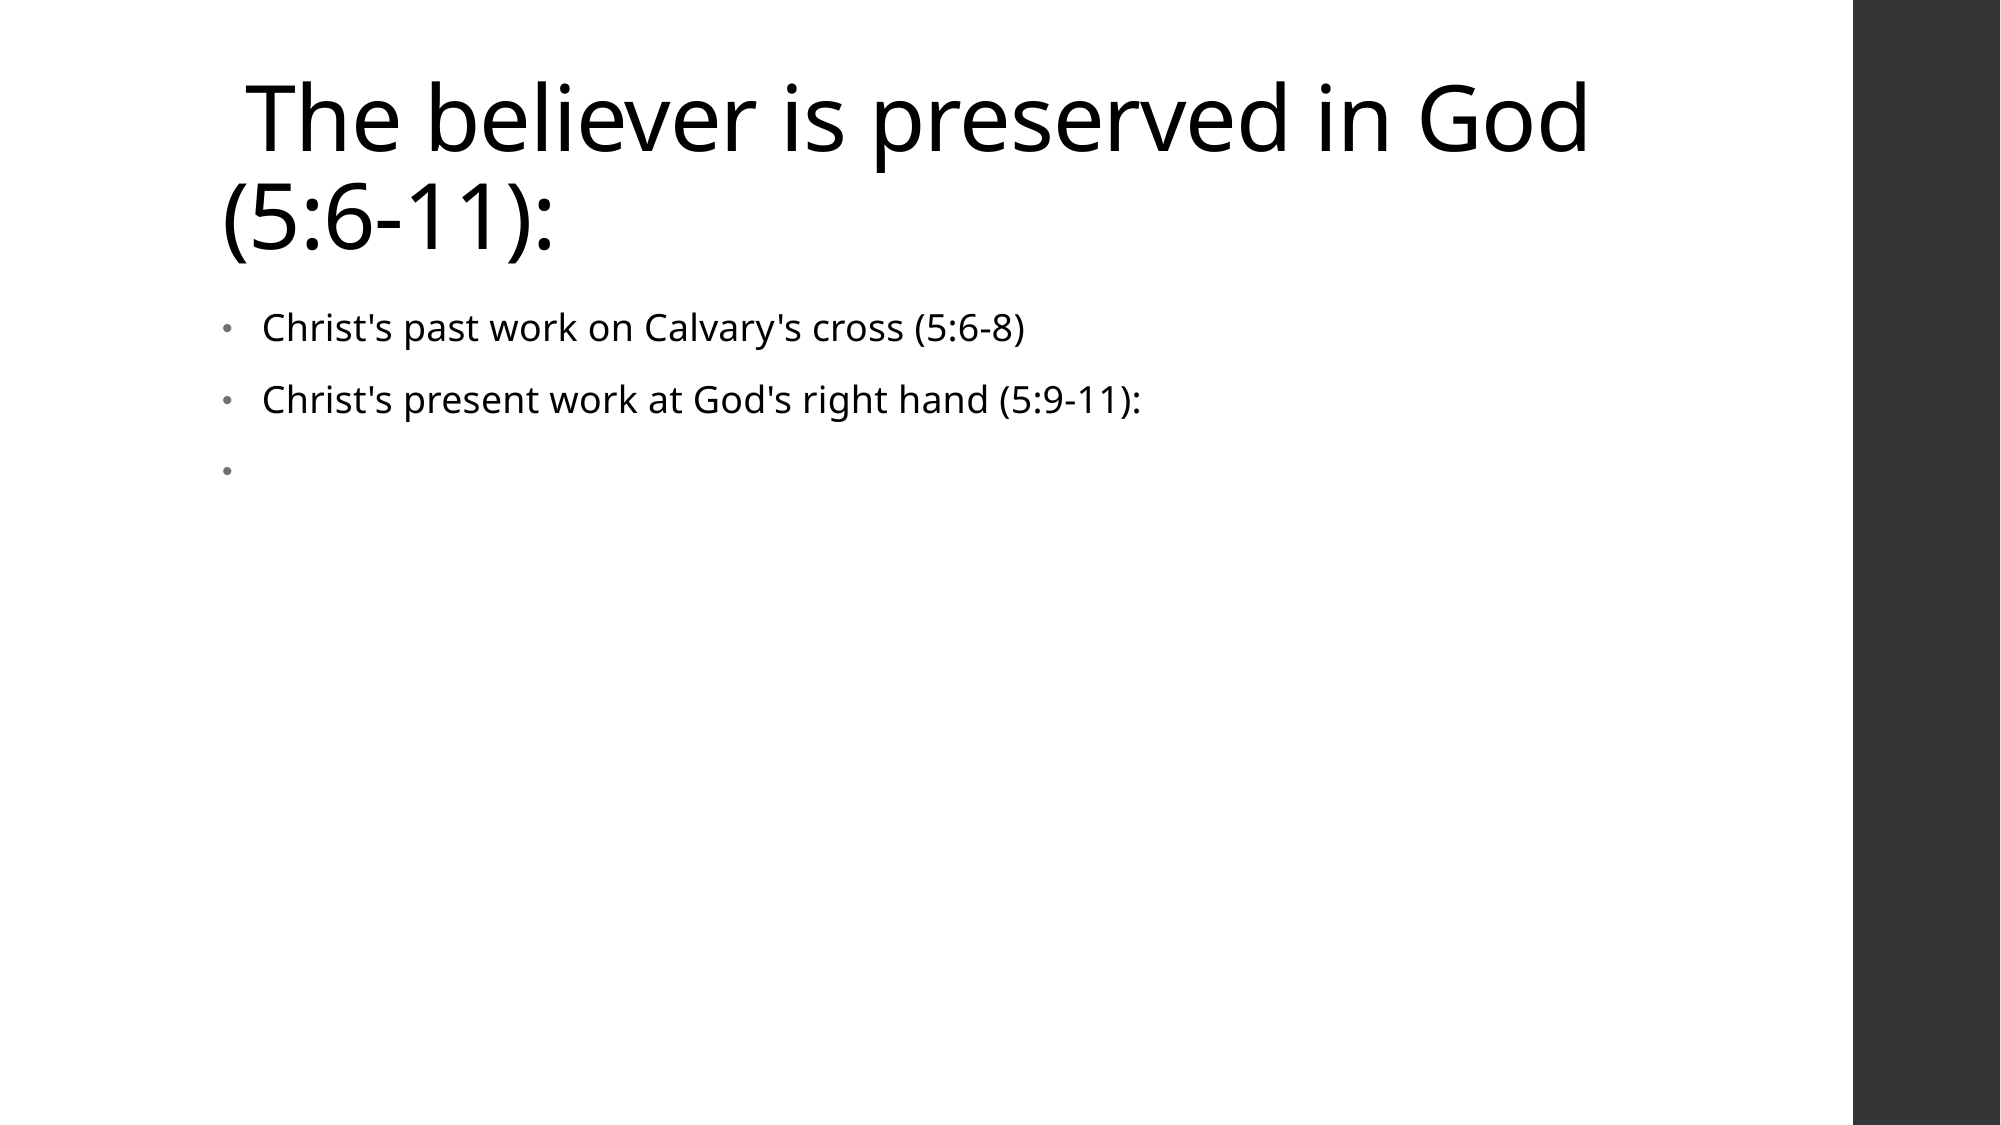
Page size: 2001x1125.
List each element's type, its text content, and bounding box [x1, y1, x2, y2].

list Christ's past work on Calvary's cross (5:6-8) Christ's present work at God's right hand (5:9-11): [206, 299, 1617, 1014]
title The believer is preserved in God (5:6-11): [206, 60, 1797, 278]
